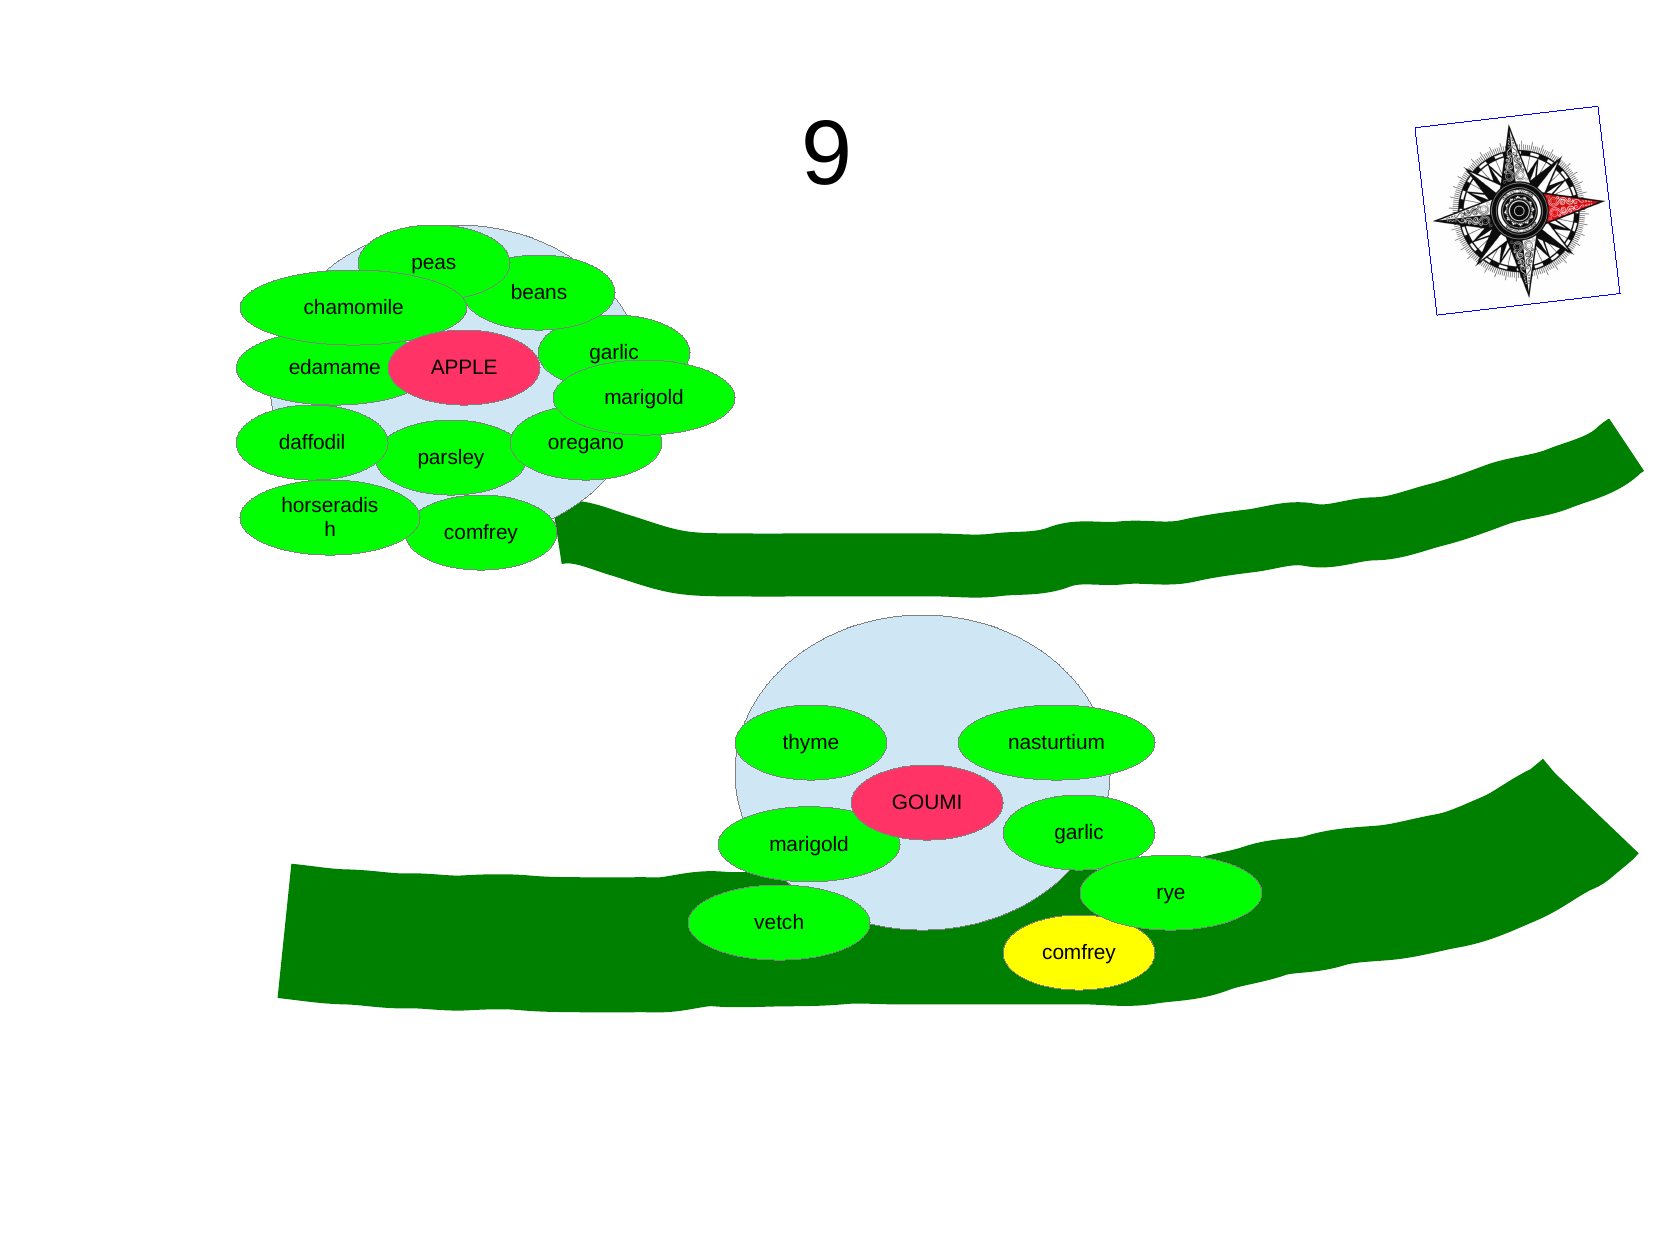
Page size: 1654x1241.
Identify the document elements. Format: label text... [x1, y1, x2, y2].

text_box chamomile [240, 270, 467, 346]
text_box [447, 306, 551, 357]
text_box [469, 466, 606, 519]
text_box [331, 464, 463, 510]
text_box comfrey [1003, 915, 1156, 991]
text_box [270, 397, 311, 410]
picture [1430, 106, 1621, 316]
text_box beans [464, 257, 616, 331]
text_box marigold [553, 360, 736, 436]
text_box [325, 257, 359, 271]
text_box rye [1080, 855, 1262, 931]
text_box horseradish [239, 480, 421, 556]
text_box vetch [688, 885, 871, 961]
text_box edamame [236, 336, 407, 406]
text_box garlic [538, 315, 691, 380]
title 9 [82, 49, 1571, 257]
text_box peas [358, 257, 511, 298]
text_box garlic [1003, 795, 1156, 871]
text_box [735, 615, 1111, 931]
text_box daffodil [236, 405, 389, 481]
text_box [602, 297, 627, 315]
text_box thyme [735, 705, 887, 781]
text_box GOUMI [851, 765, 1004, 841]
text_box comfrey [406, 495, 557, 571]
text_box [337, 363, 562, 436]
text_box APPLE [388, 330, 541, 406]
text_box nasturtium [958, 705, 1156, 781]
text_box marigold [718, 806, 901, 882]
text_box parsley [376, 420, 525, 496]
text_box oregano [510, 408, 662, 481]
